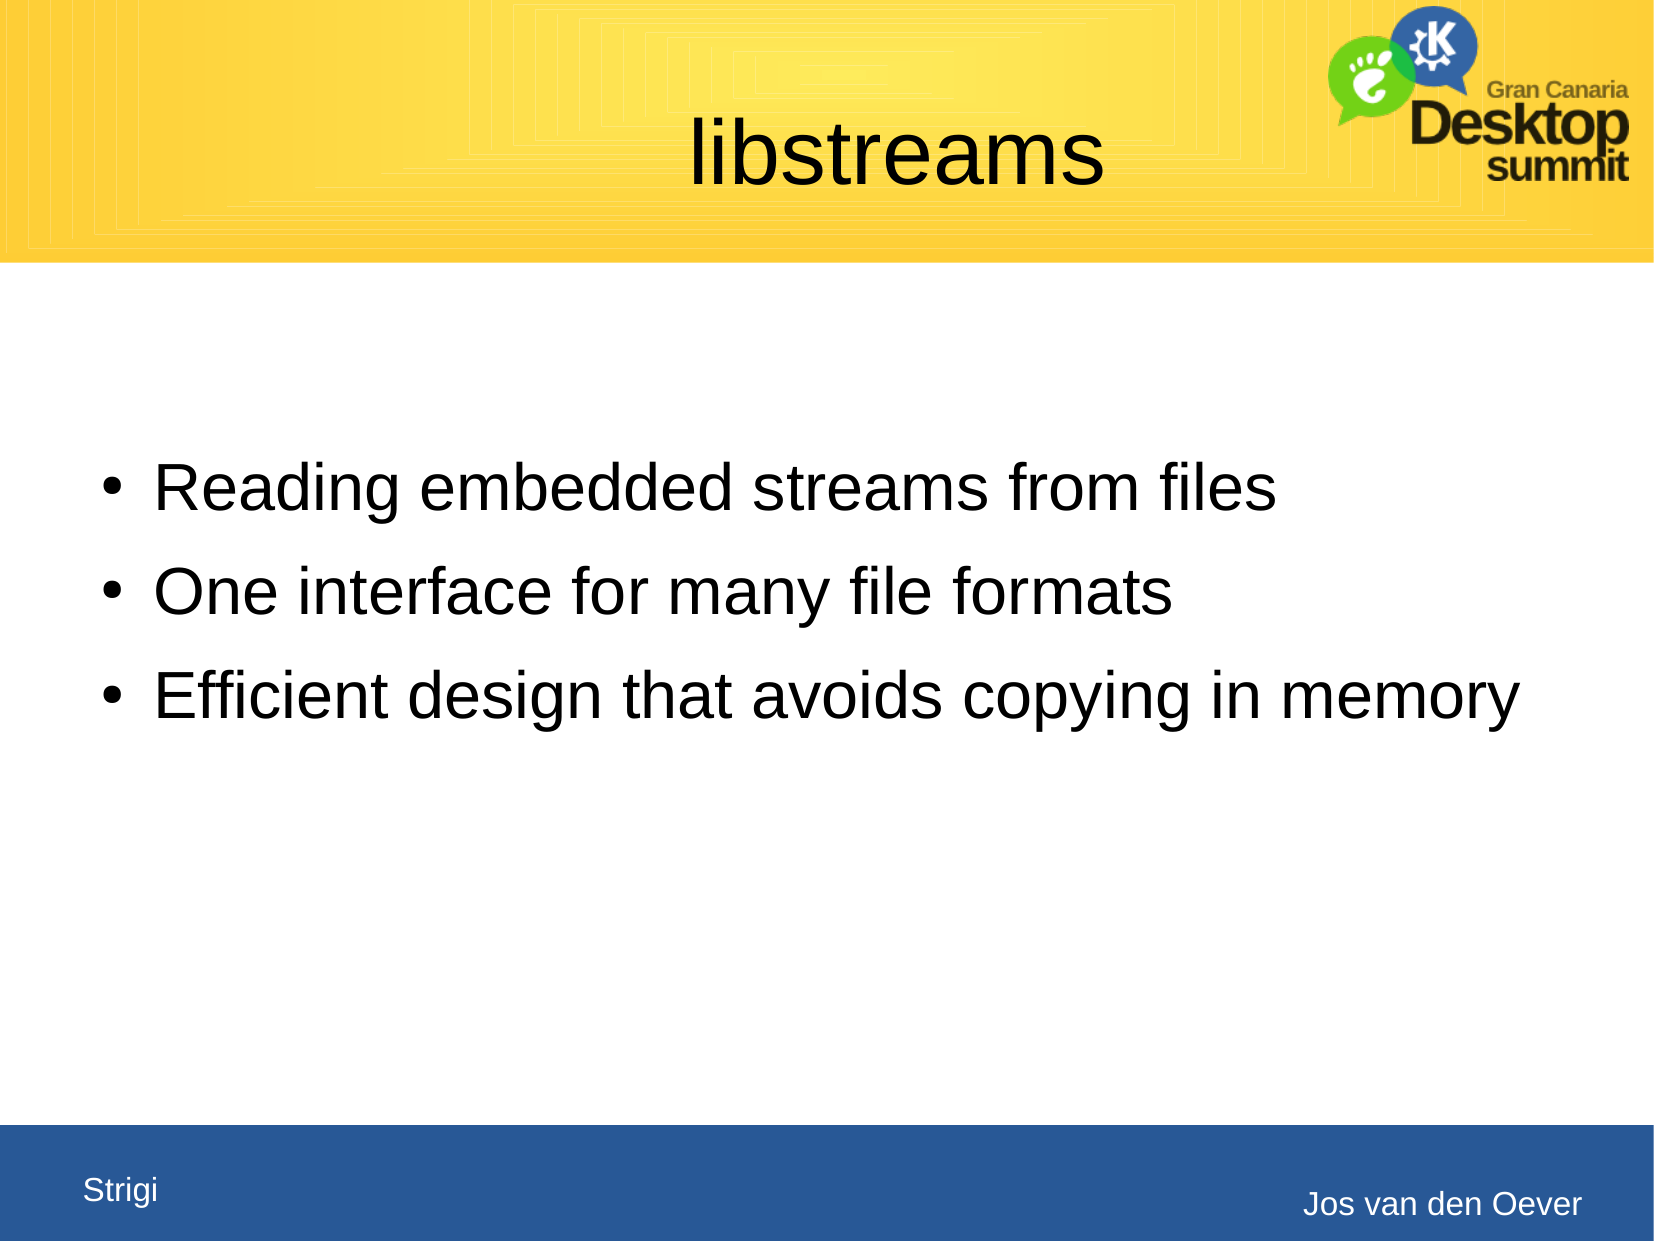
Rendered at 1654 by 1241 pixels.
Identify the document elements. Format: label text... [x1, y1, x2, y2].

title libstreams [225, 56, 1571, 250]
picture [1328, 6, 1629, 181]
list Reading embedded streams from files One interface for many file formats Efficient design that avoids copying in memory [82, 450, 1571, 1094]
